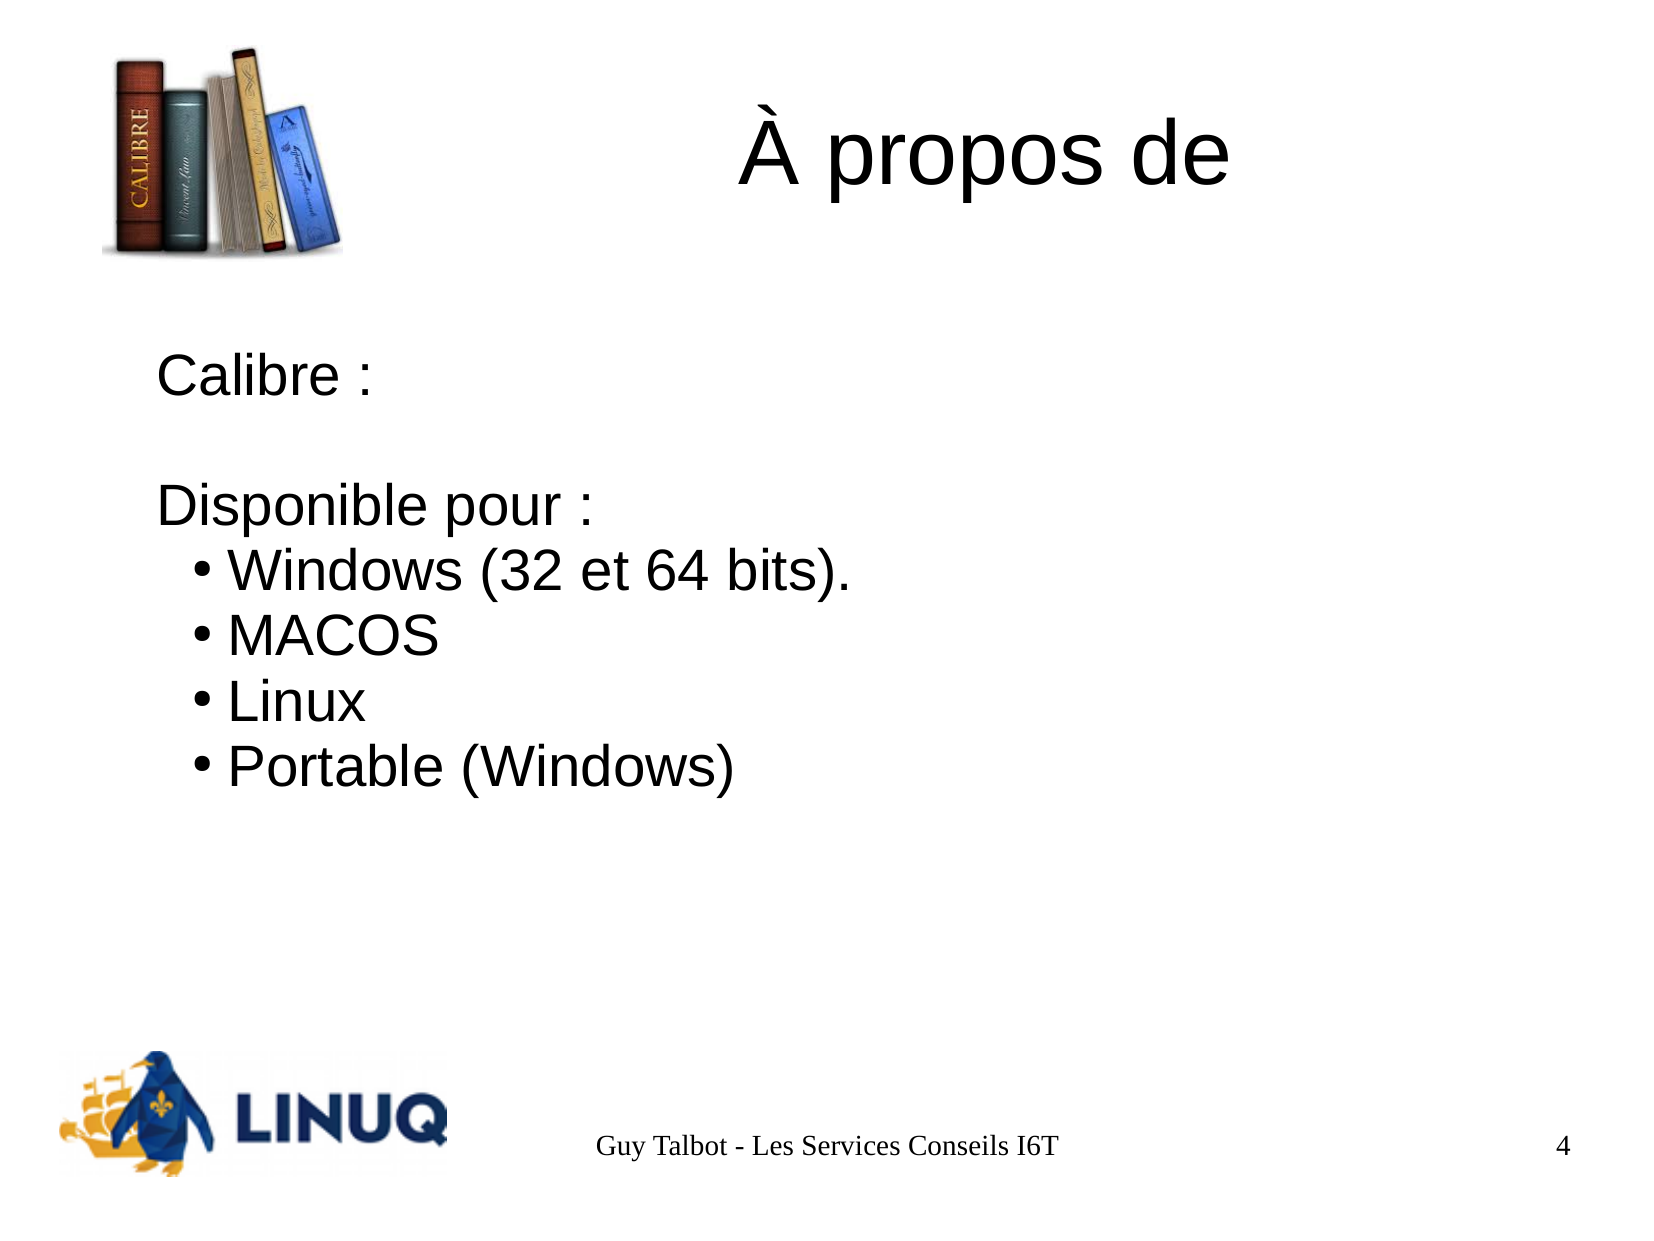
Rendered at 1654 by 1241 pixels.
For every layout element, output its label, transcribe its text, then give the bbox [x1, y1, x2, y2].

picture [102, 45, 343, 262]
text_box Calibre : Disponible pour : Windows (32 et 64 bits). MACOS Linux Portable (Windows) [141, 335, 1548, 998]
picture [59, 1051, 447, 1177]
title À propos de [401, 49, 1571, 257]
